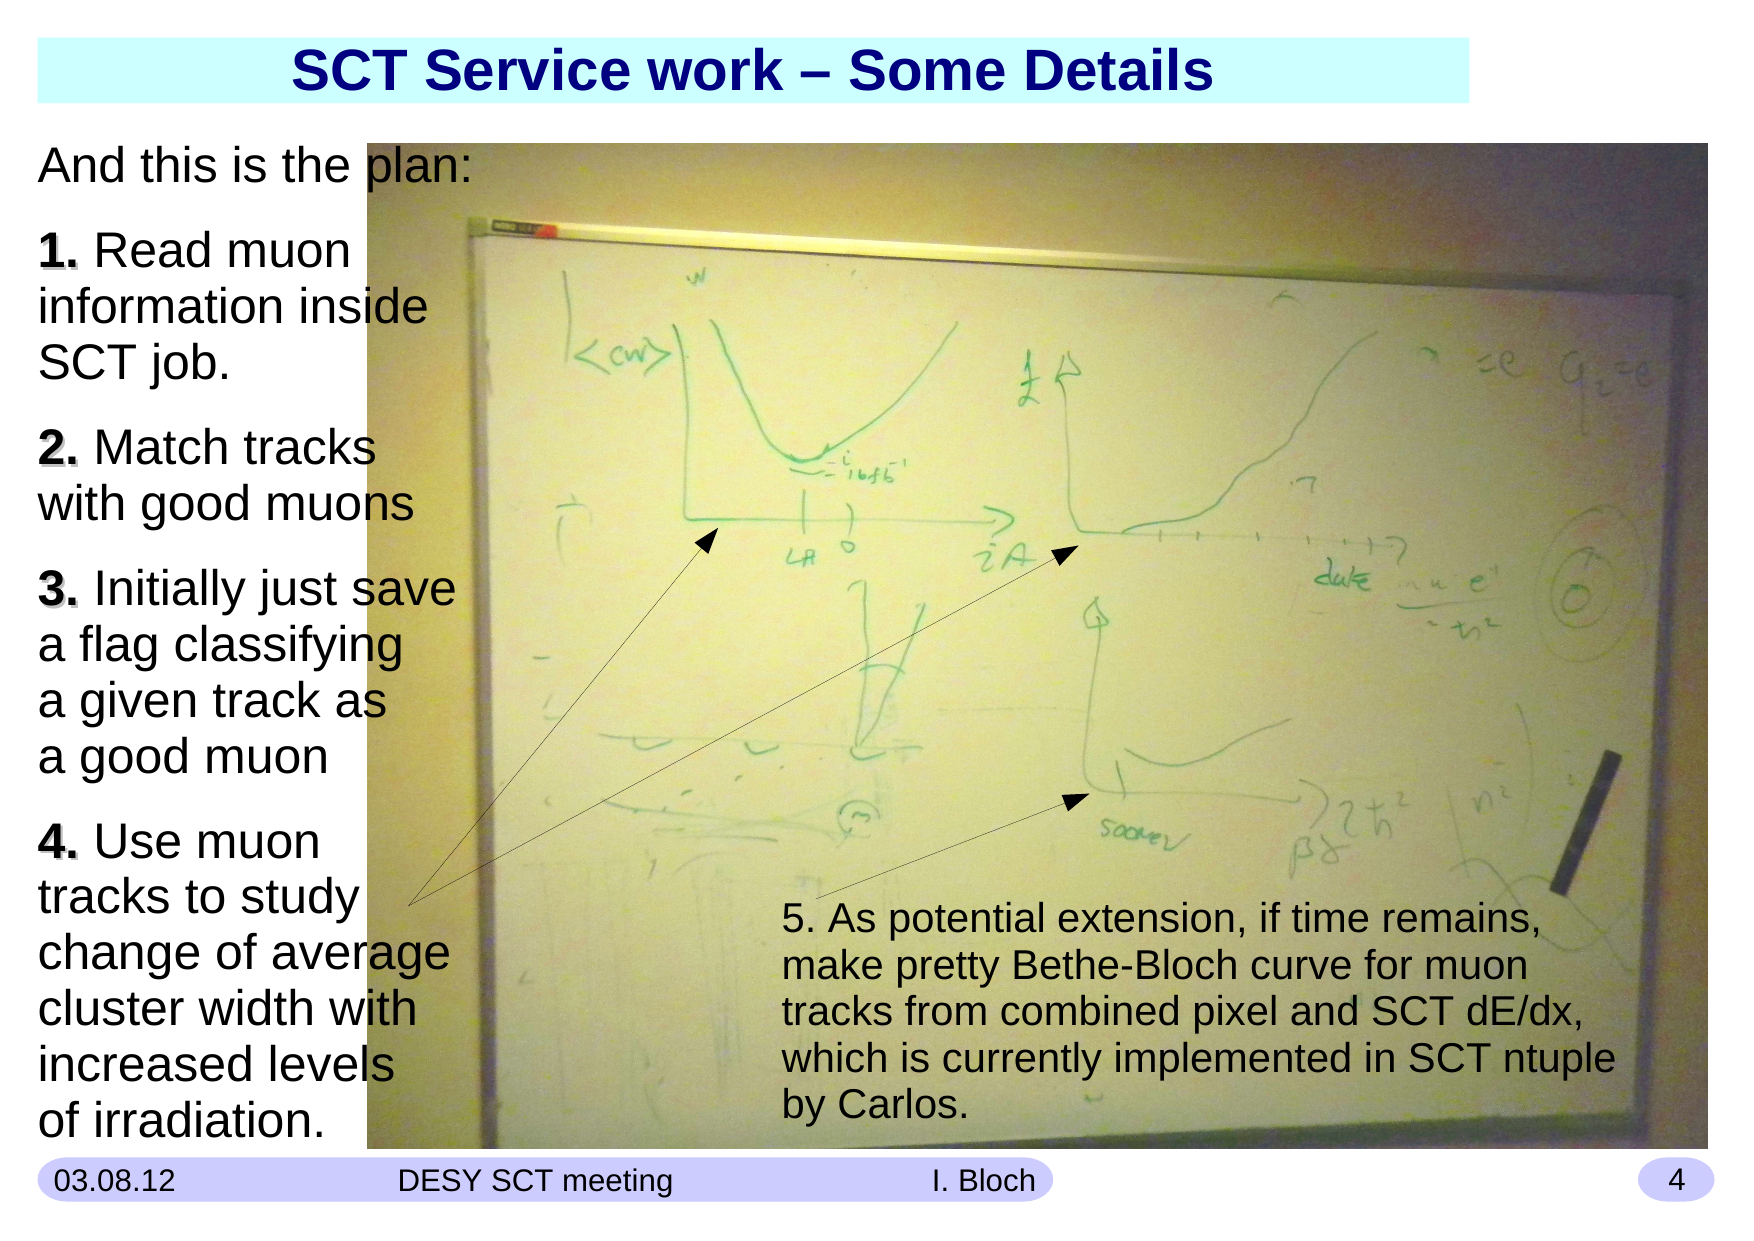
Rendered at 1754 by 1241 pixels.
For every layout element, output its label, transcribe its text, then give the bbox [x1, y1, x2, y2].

list And this is the plan: 1. Read muon information inside SCT job. 2. Match tracks with good muons 3. Initially just save a flag classifying a given track as a good muon 4. Use muon tracks to study change of average cluster width with increased levels of irradiation. [37, 137, 1377, 1241]
text_box 5. As potential extension, if time remains, make pretty Bethe-Bloch curve for muon tracks from combined pixel and SCT dE/dx, which is currently implemented in SCT ntuple by Carlos. [781, 895, 1635, 1241]
text_box SCT Service work – Some Details [37, 37, 1470, 104]
picture [1377, 143, 1708, 1149]
